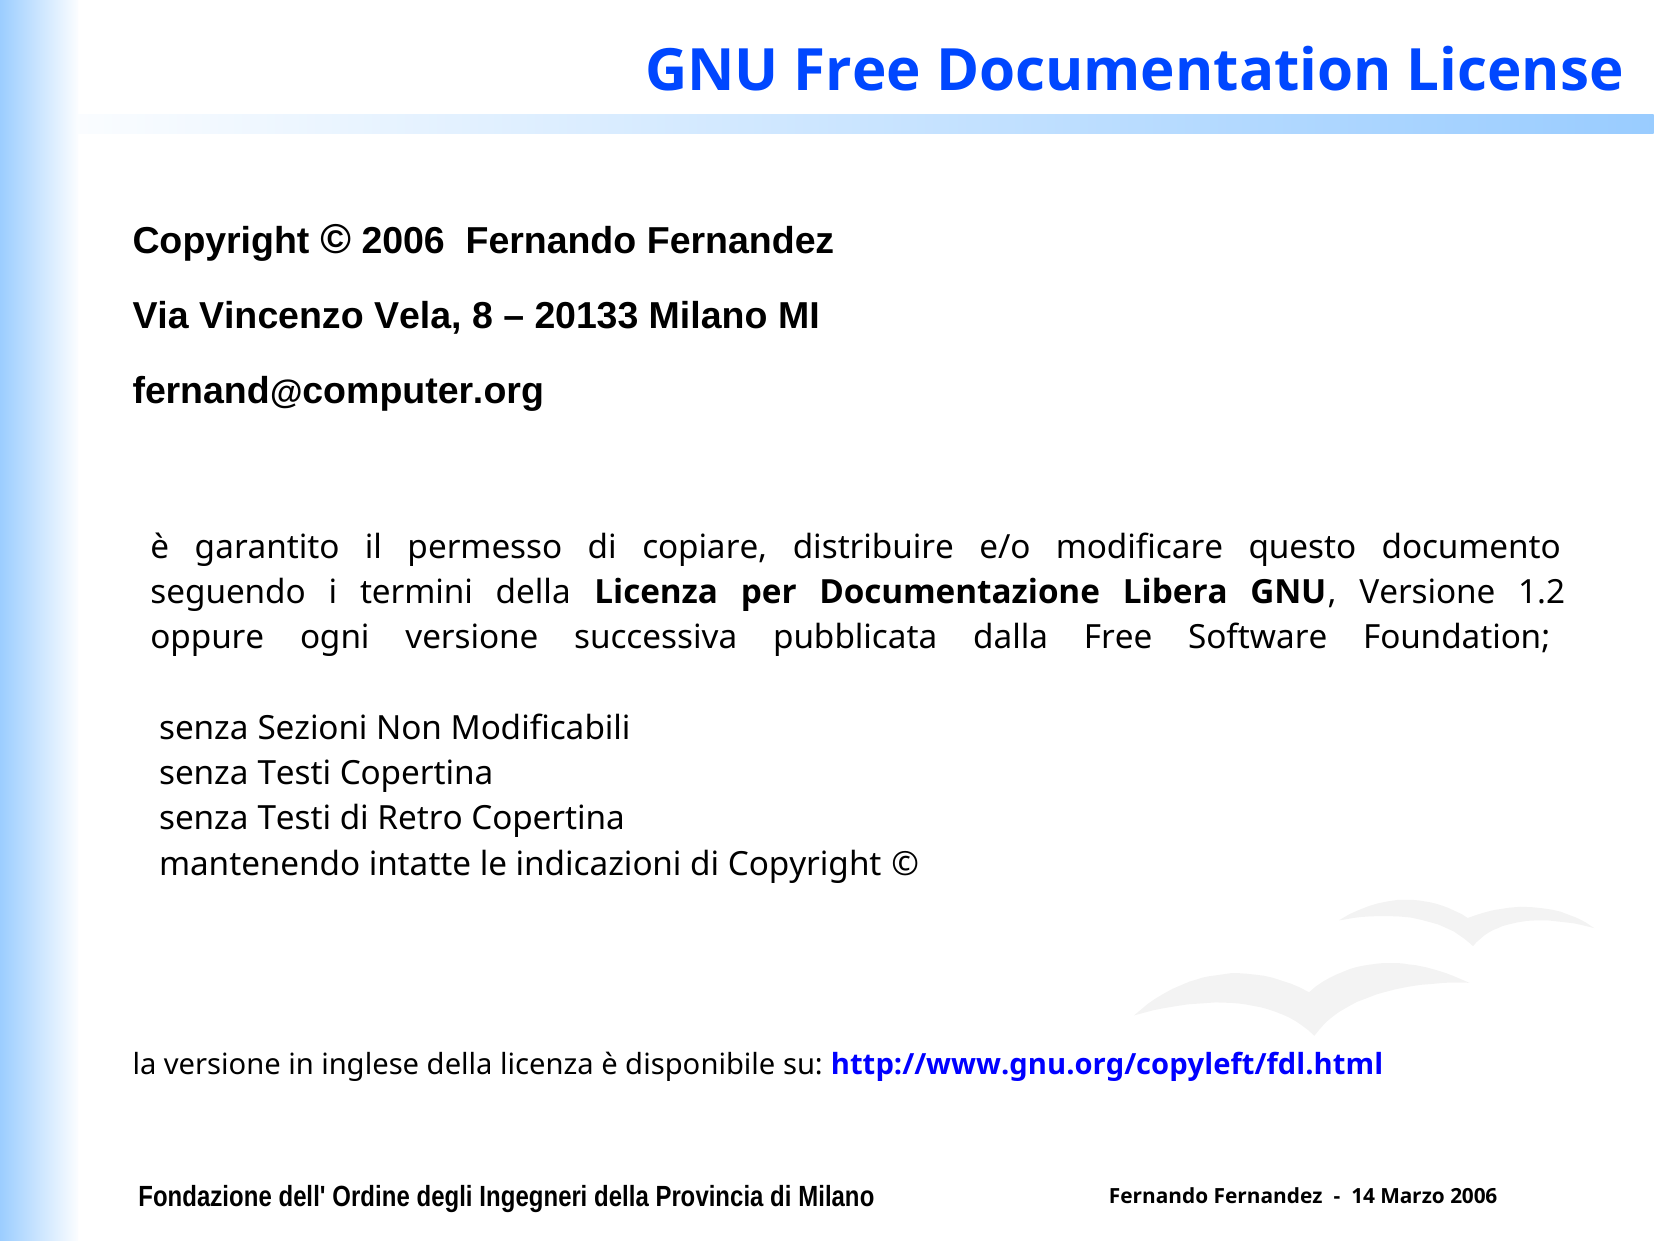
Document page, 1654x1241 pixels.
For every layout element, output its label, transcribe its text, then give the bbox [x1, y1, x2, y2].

title GNU Free Documentation License [85, 0, 1654, 136]
list Copyright © 2006 Fernando Fernandez Via Vincenzo Vela, 8 – 20133 Milano MI fernand@computer.org è garantito il permesso di copiare, distribuire e/o modificare questo documento seguendo i termini della Licenza per Documentazione Libera GNU, Versione 1.2 oppure ogni versione successiva pubblicata dalla Free Software Foundation; senza Sezioni Non Modificabili senza Testi Copertina senza Testi di Retro Copertina mantenendo intatte le indicazioni di Copyright © la versione in inglese della licenza è disponibile su: http://www.gnu.org/copyleft/fdl.html [111, 147, 1589, 1123]
